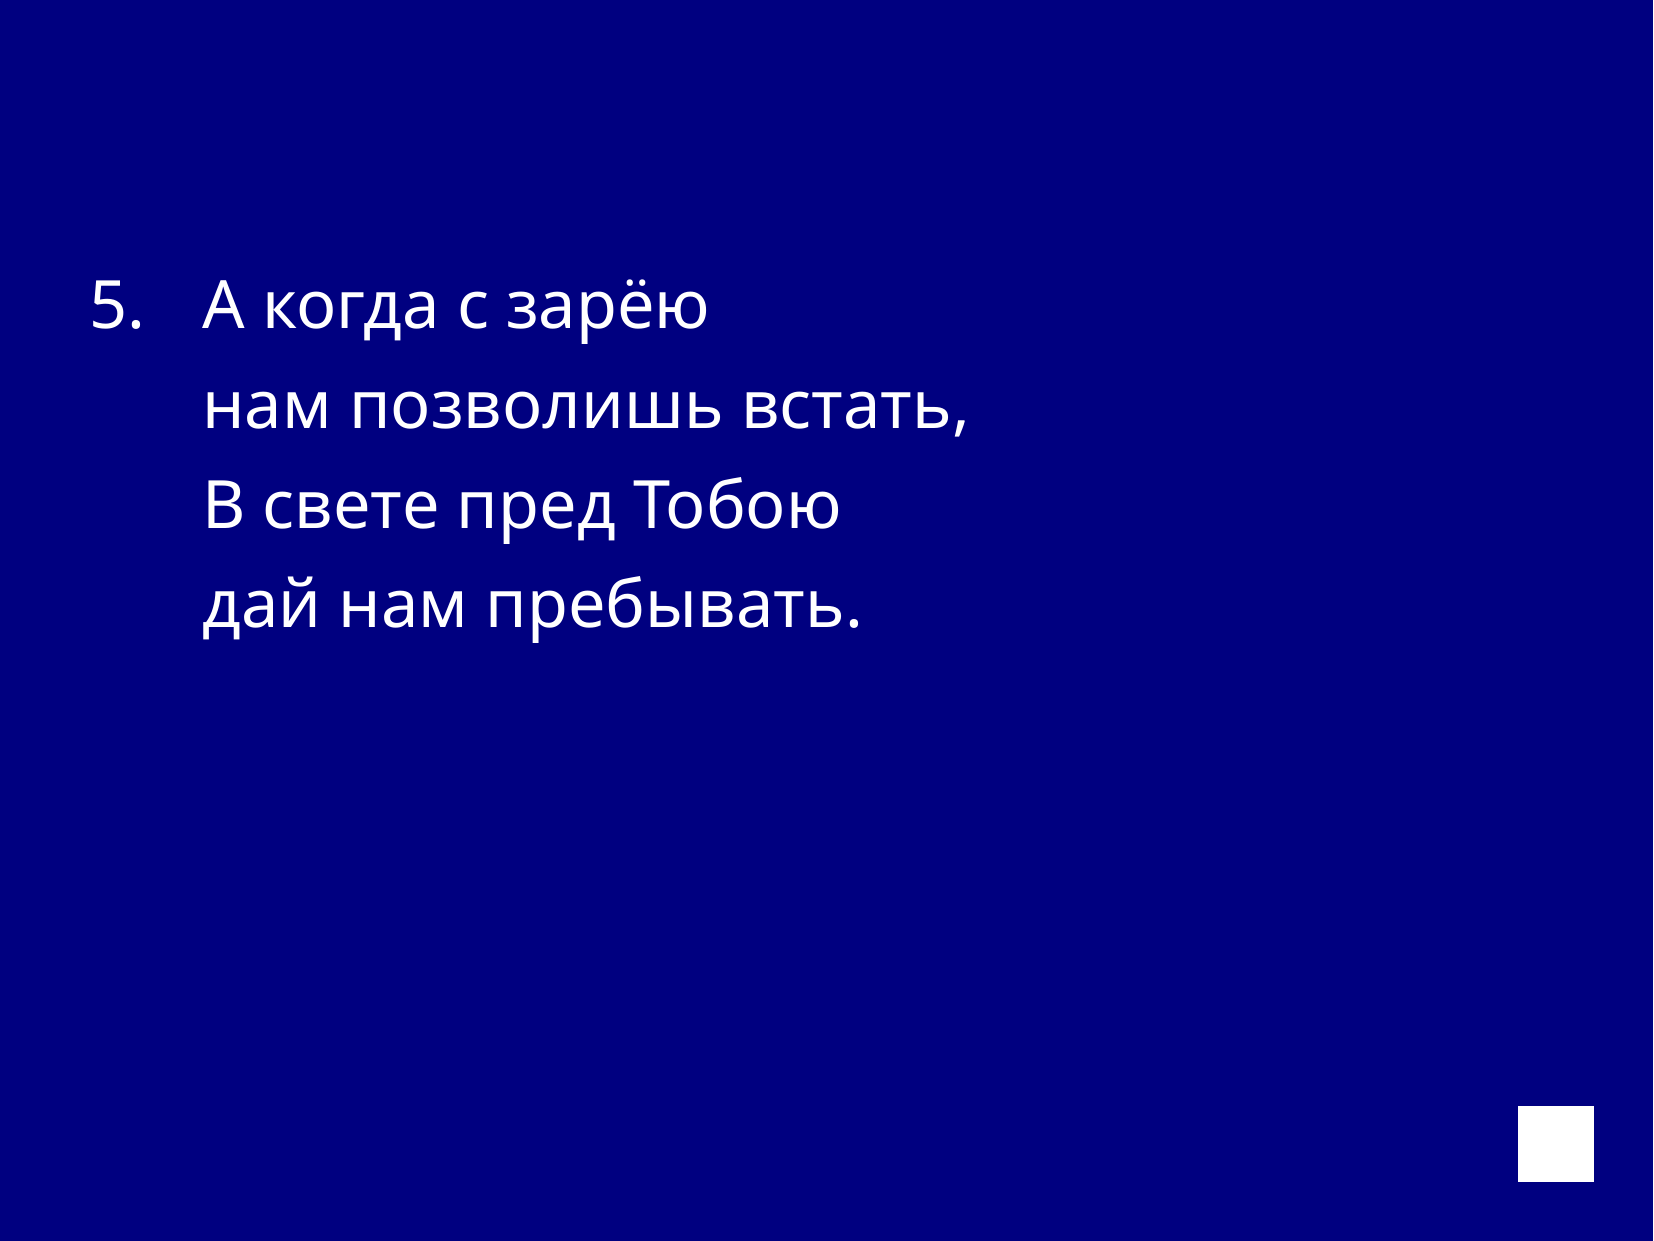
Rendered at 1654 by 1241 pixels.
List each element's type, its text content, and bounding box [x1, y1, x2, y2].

text_box 5. А когда с зарёю нам позволишь встать, В свете пред Тобою дай нам пребывать. [75, 150, 1576, 1163]
text_box [1518, 1106, 1594, 1182]
